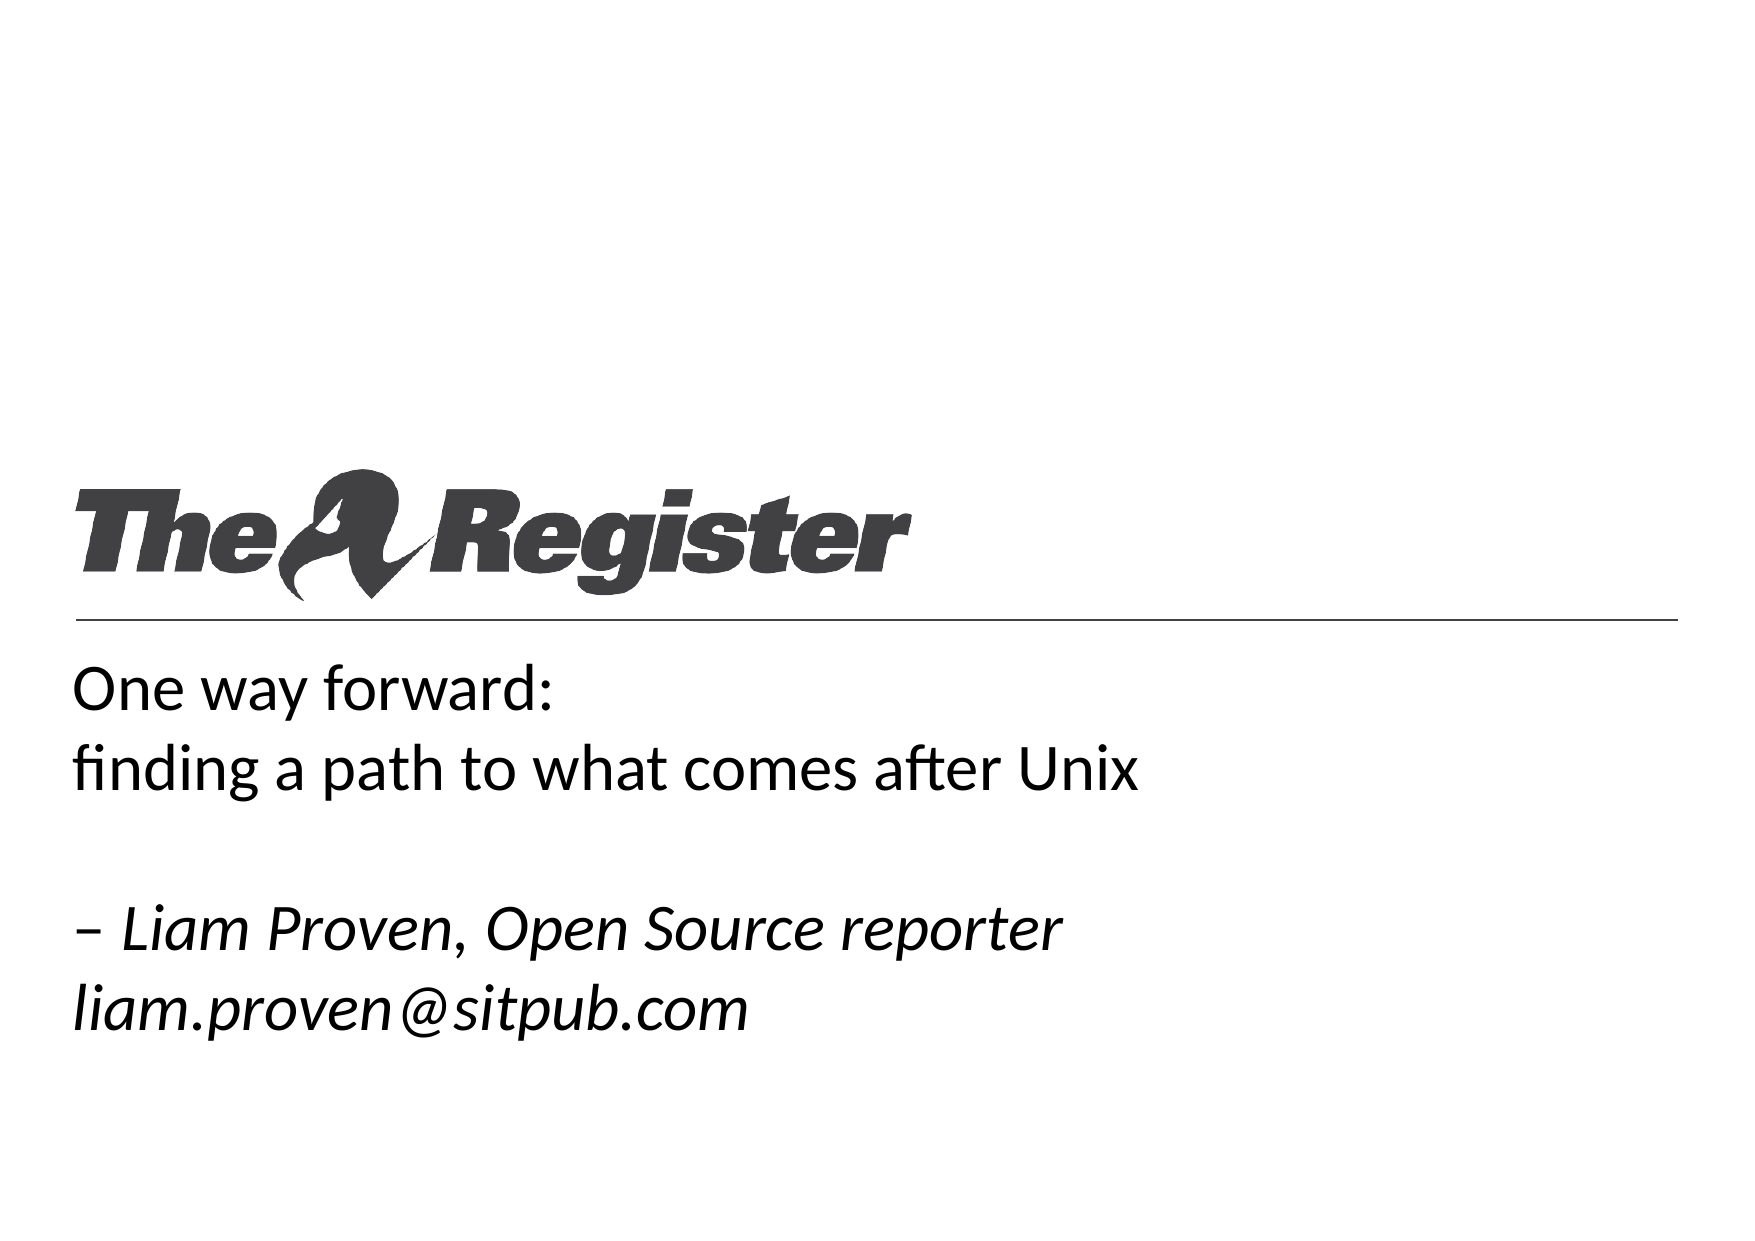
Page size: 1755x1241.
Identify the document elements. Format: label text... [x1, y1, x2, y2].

title One way forward: finding a path to what comes after Unix – Liam Proven, Open Source reporter liam.proven@sitpub.com [72, 641, 1713, 1241]
picture [75, 469, 912, 601]
